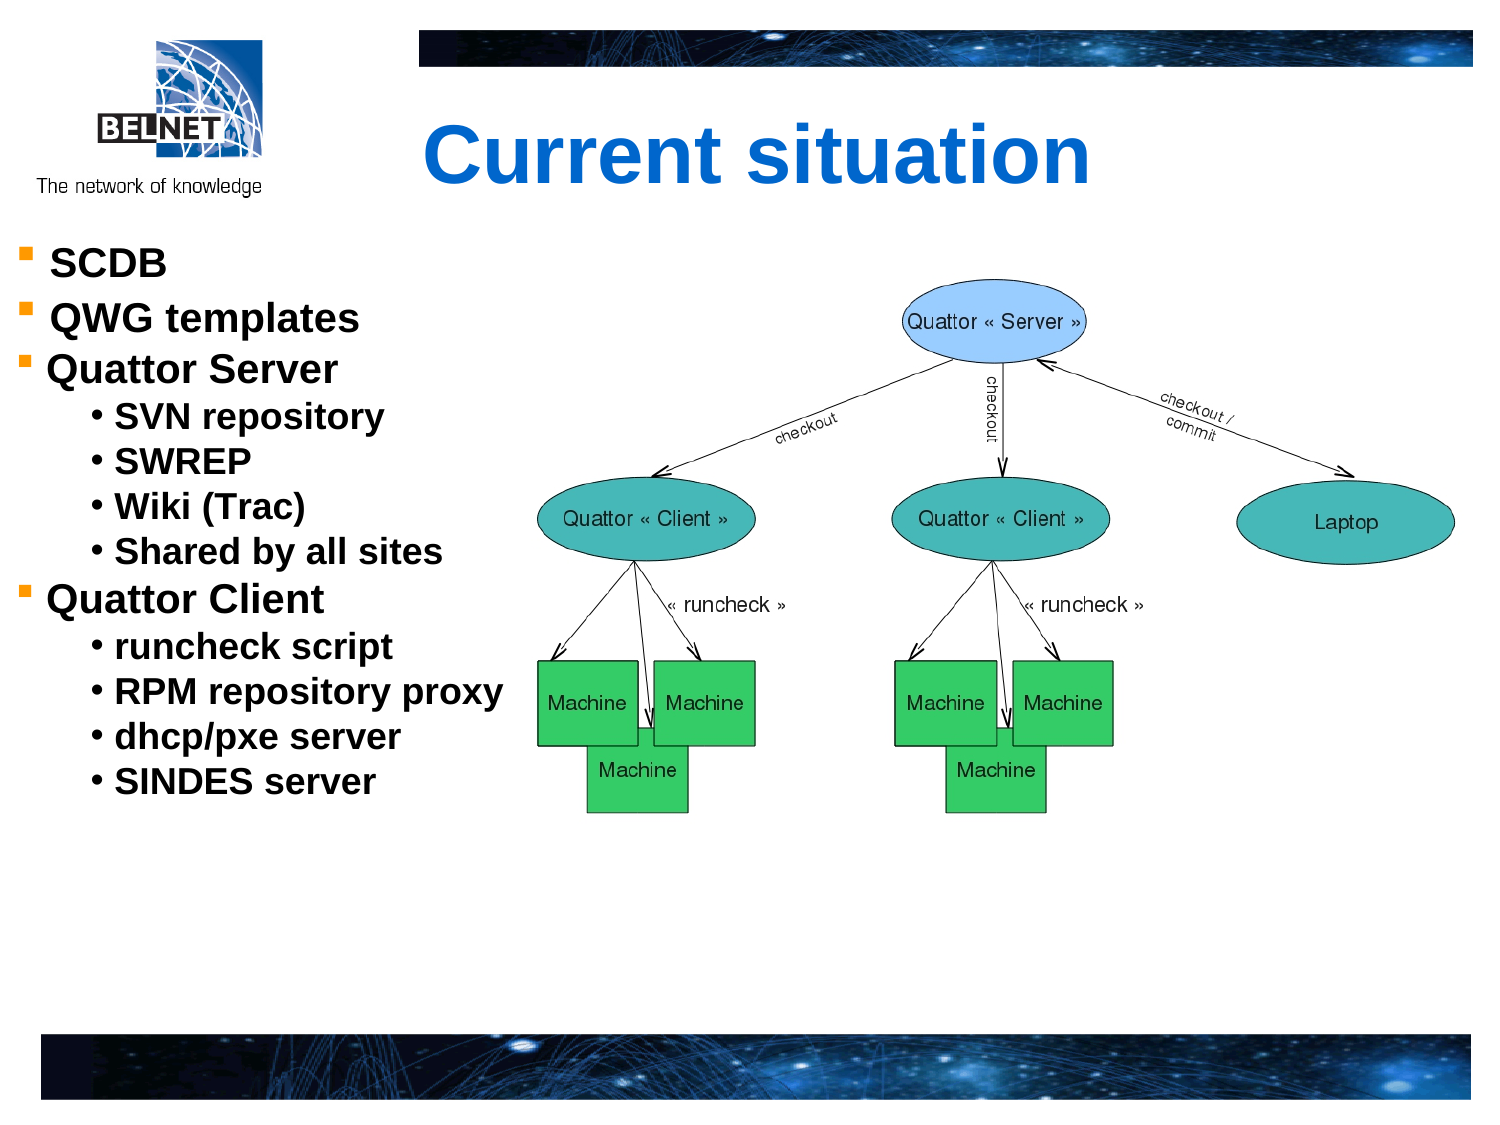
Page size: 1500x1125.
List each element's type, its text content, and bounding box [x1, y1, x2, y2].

text_box SCDB QWG templates Quattor Server SVN repository SWREP Wiki (Trac) Shared by all sites Quattor Client runcheck script RPM repository proxy dhcp/pxe server SINDES server [0, 224, 532, 810]
picture [17, 18, 290, 216]
picture [419, 30, 1473, 67]
text_box Current situation [407, 101, 1235, 199]
picture [500, 242, 1495, 946]
picture [41, 1034, 1471, 1100]
